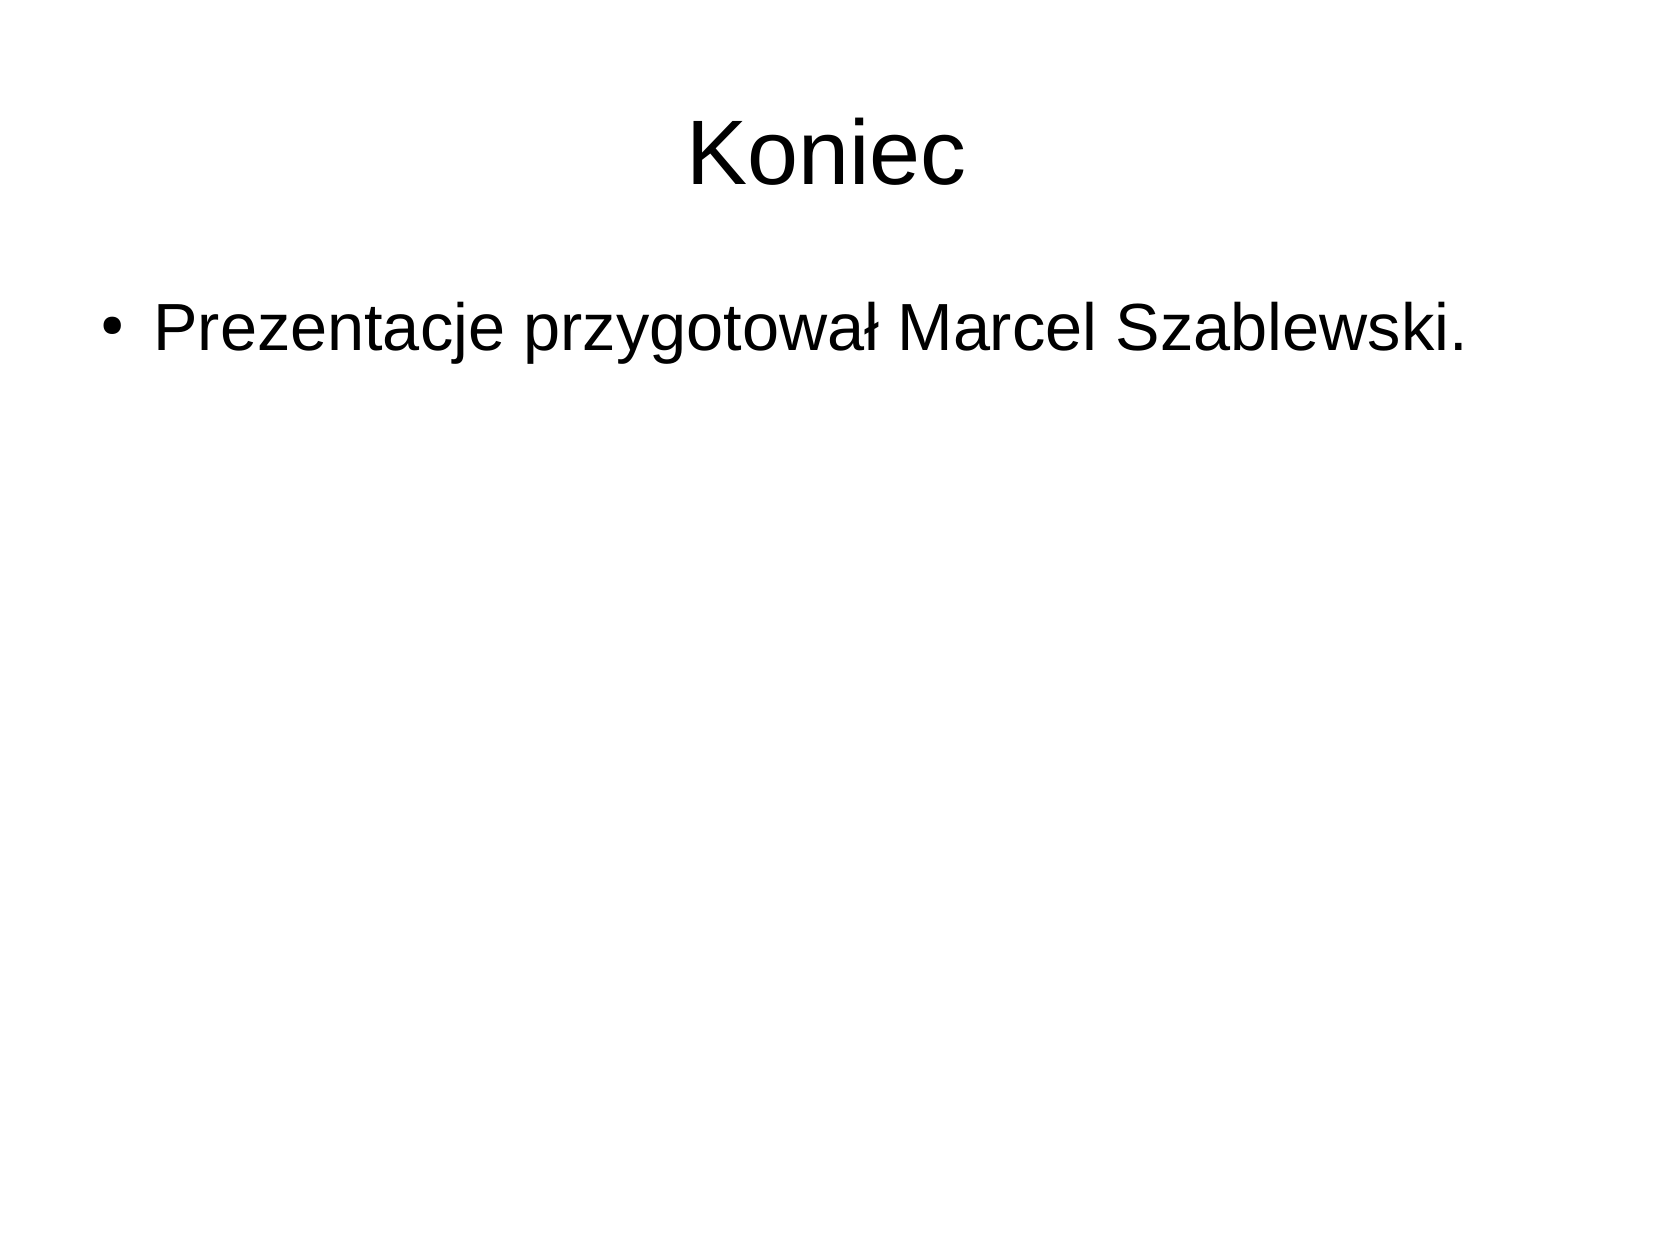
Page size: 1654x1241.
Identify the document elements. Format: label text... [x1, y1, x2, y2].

list Prezentacje przygotował Marcel Szablewski. [82, 290, 1571, 1109]
title Koniec [82, 49, 1571, 257]
